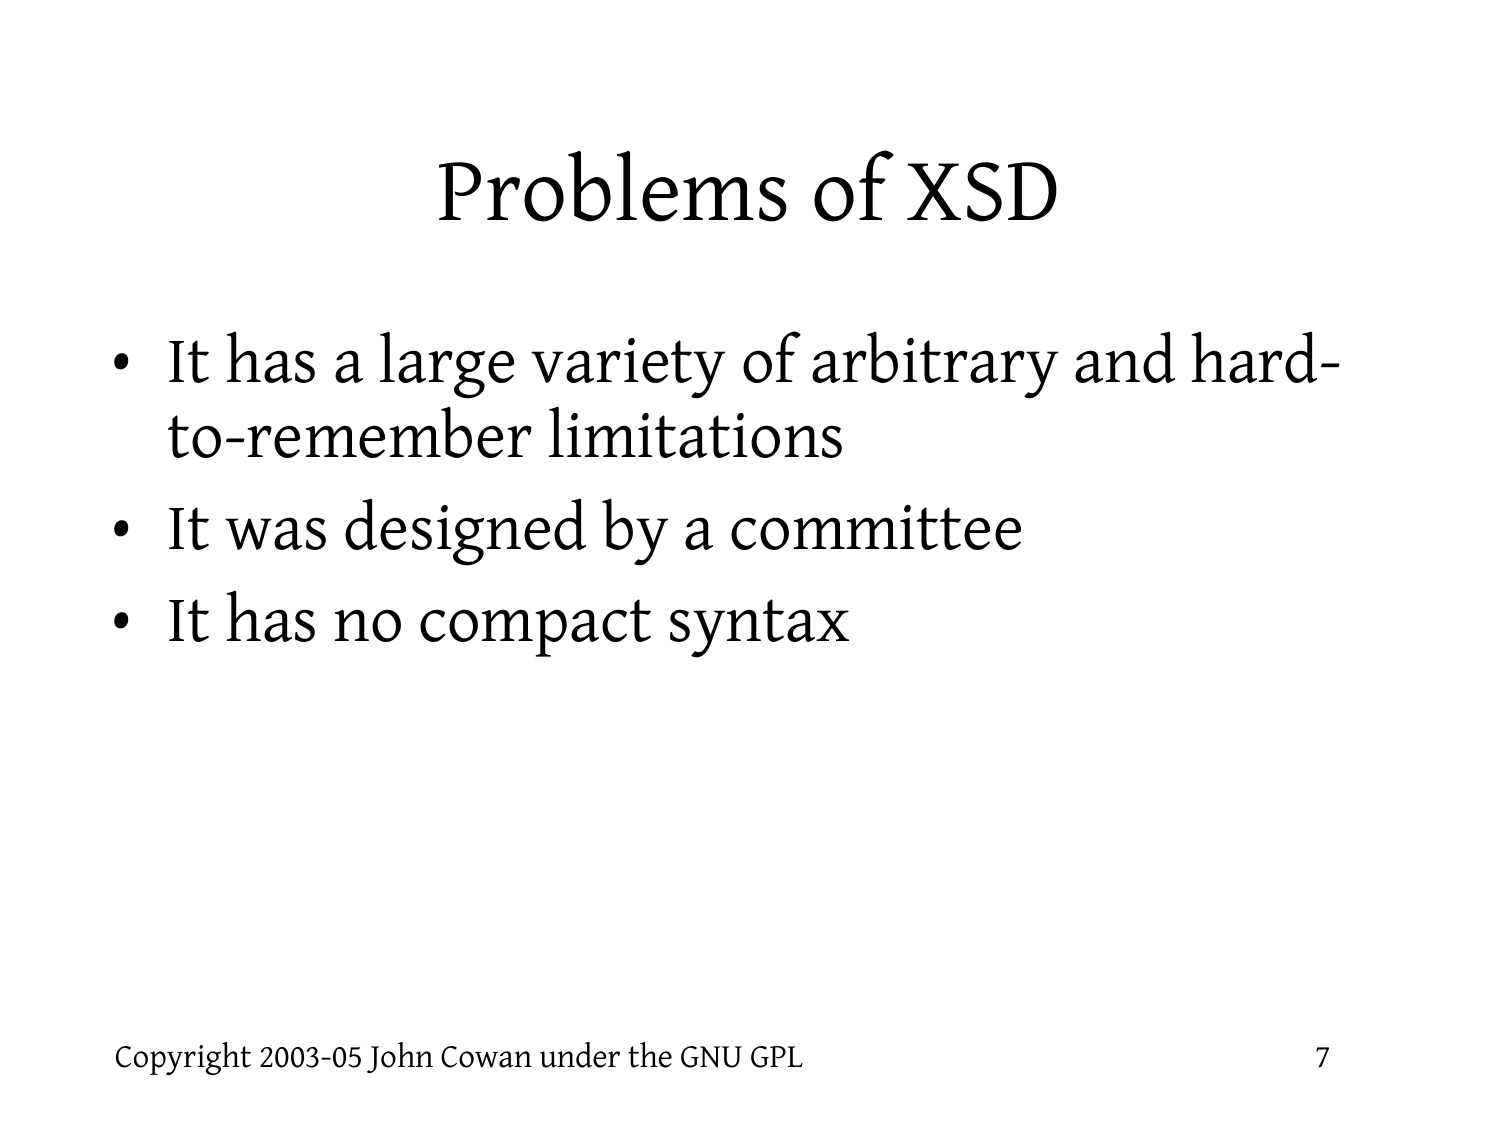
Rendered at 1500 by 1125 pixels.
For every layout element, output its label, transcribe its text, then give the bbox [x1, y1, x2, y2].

list It has a large variety of arbitrary and hard-to-remember limitations It was designed by a committee It has no compact syntax [112, 324, 1387, 1000]
title Problems of XSD [112, 62, 1387, 324]
